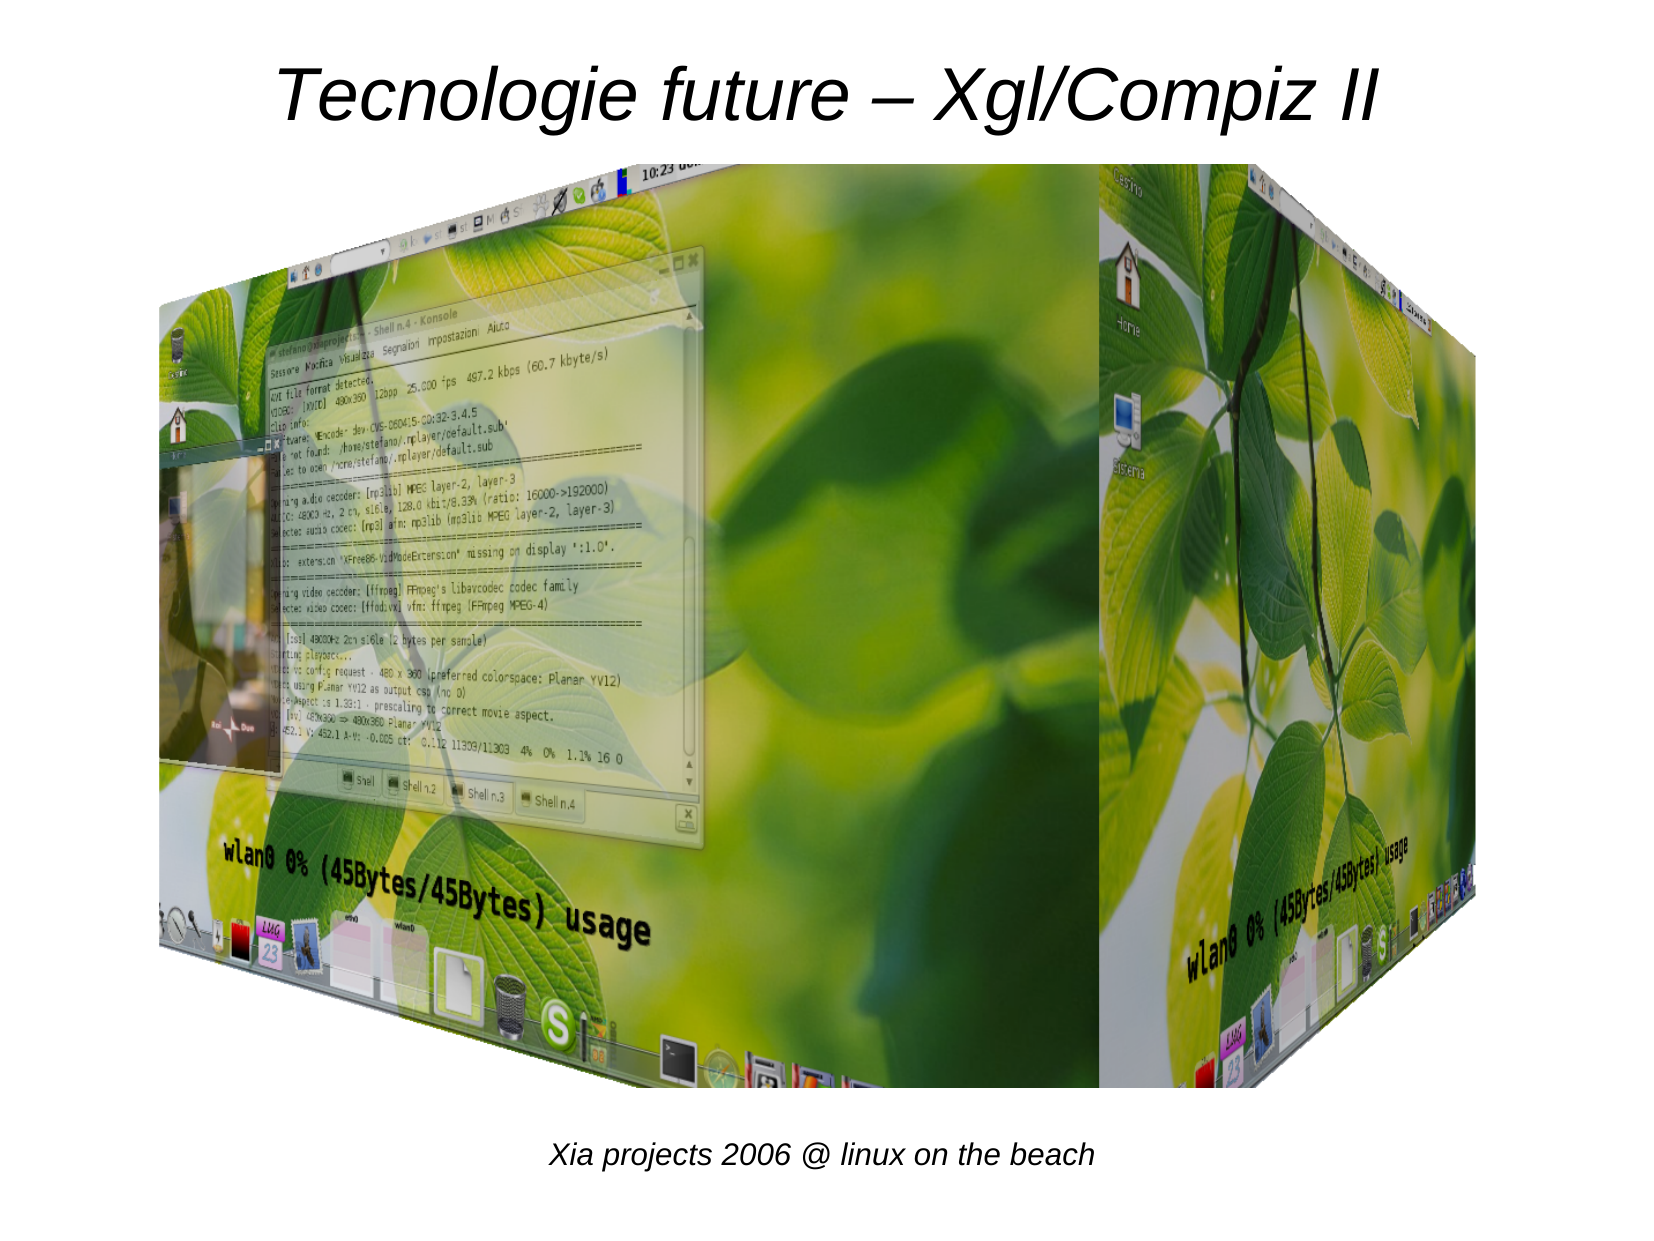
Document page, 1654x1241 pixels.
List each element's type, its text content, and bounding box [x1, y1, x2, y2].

subtitle Xia projects 2006 @ linux on the beach [75, 1125, 1571, 1184]
picture [135, 164, 1613, 1088]
title Tecnologie future – Xgl/Compiz II [82, 0, 1571, 198]
